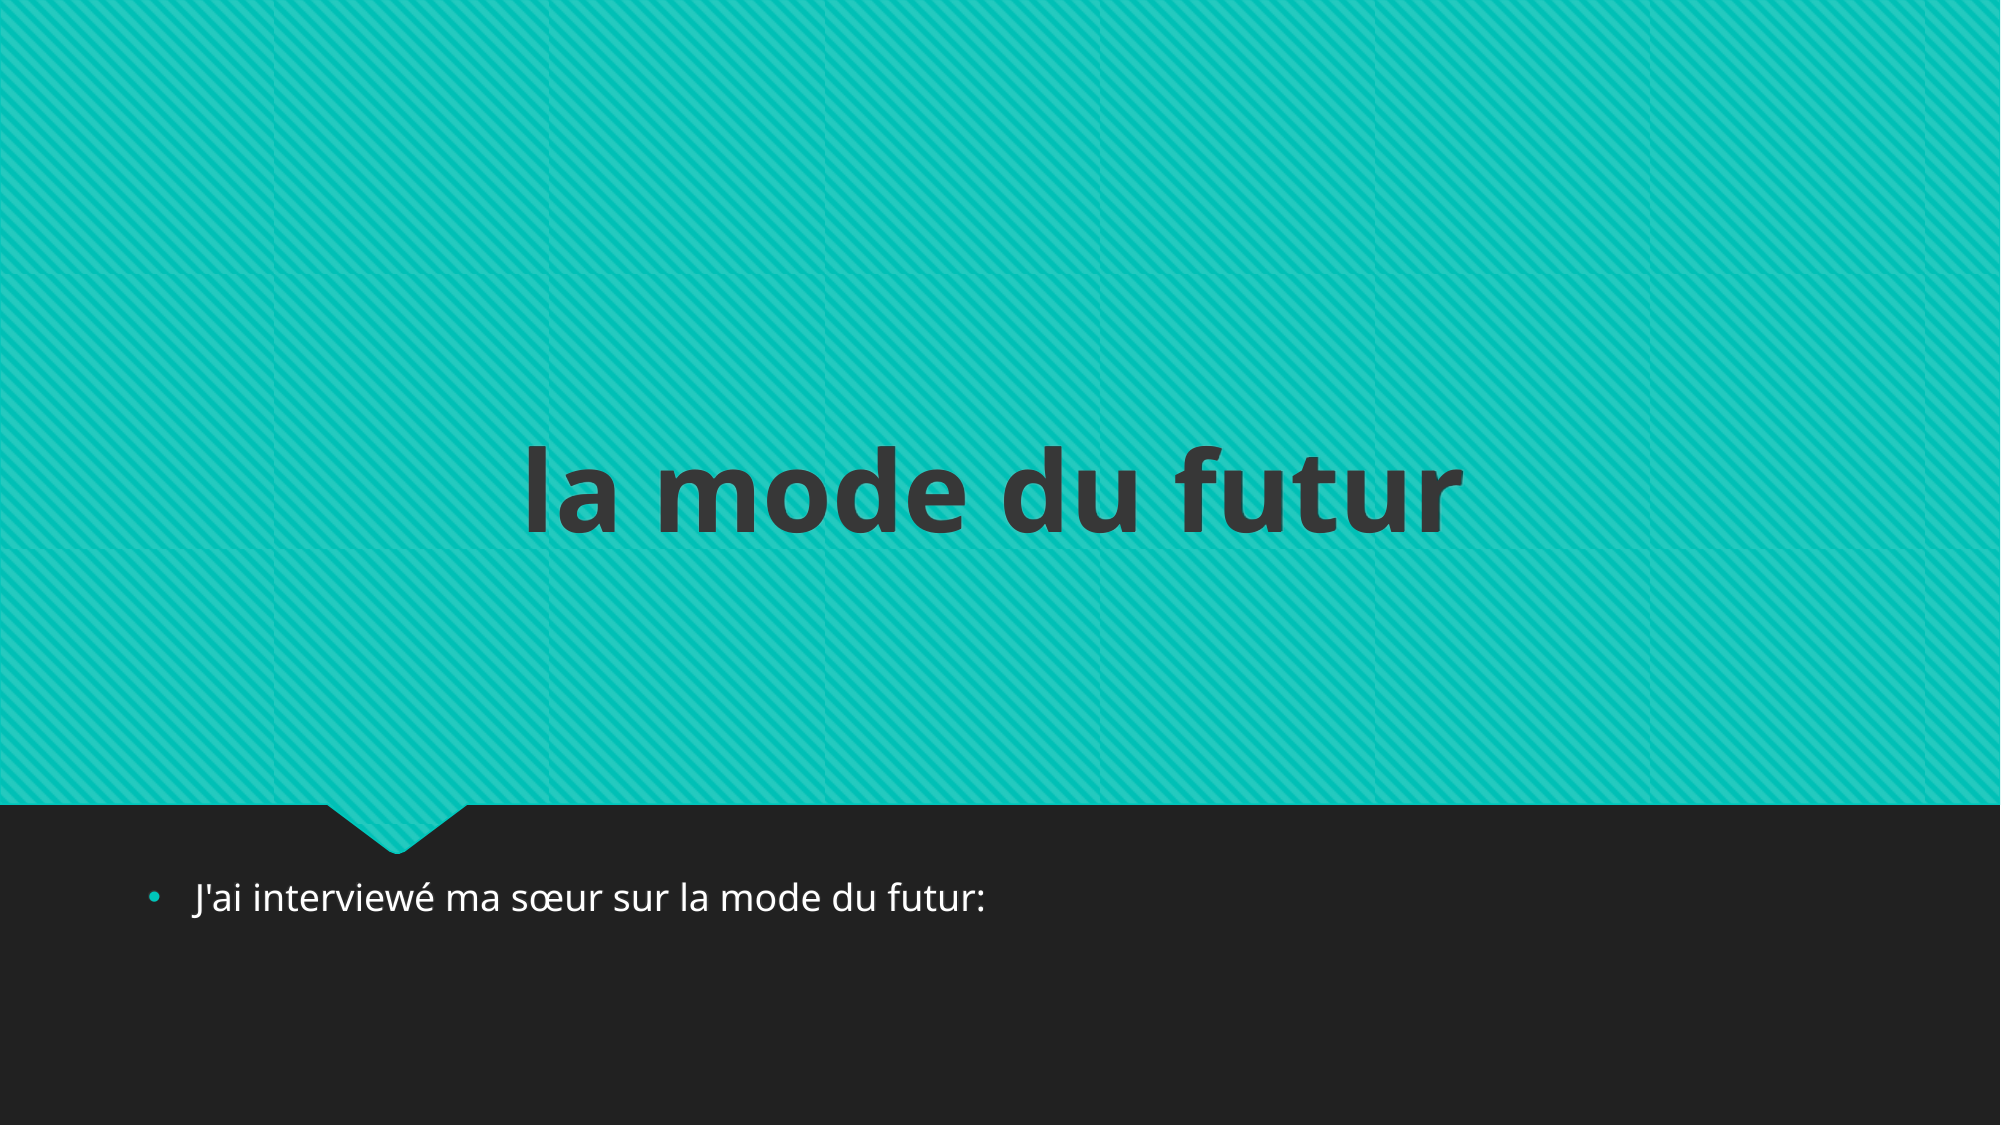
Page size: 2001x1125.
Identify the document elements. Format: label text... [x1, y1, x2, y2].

subtitle J'ai interviewé ma sœur sur la mode du futur: [132, 866, 1868, 938]
title la mode du futur [505, 284, 1495, 563]
